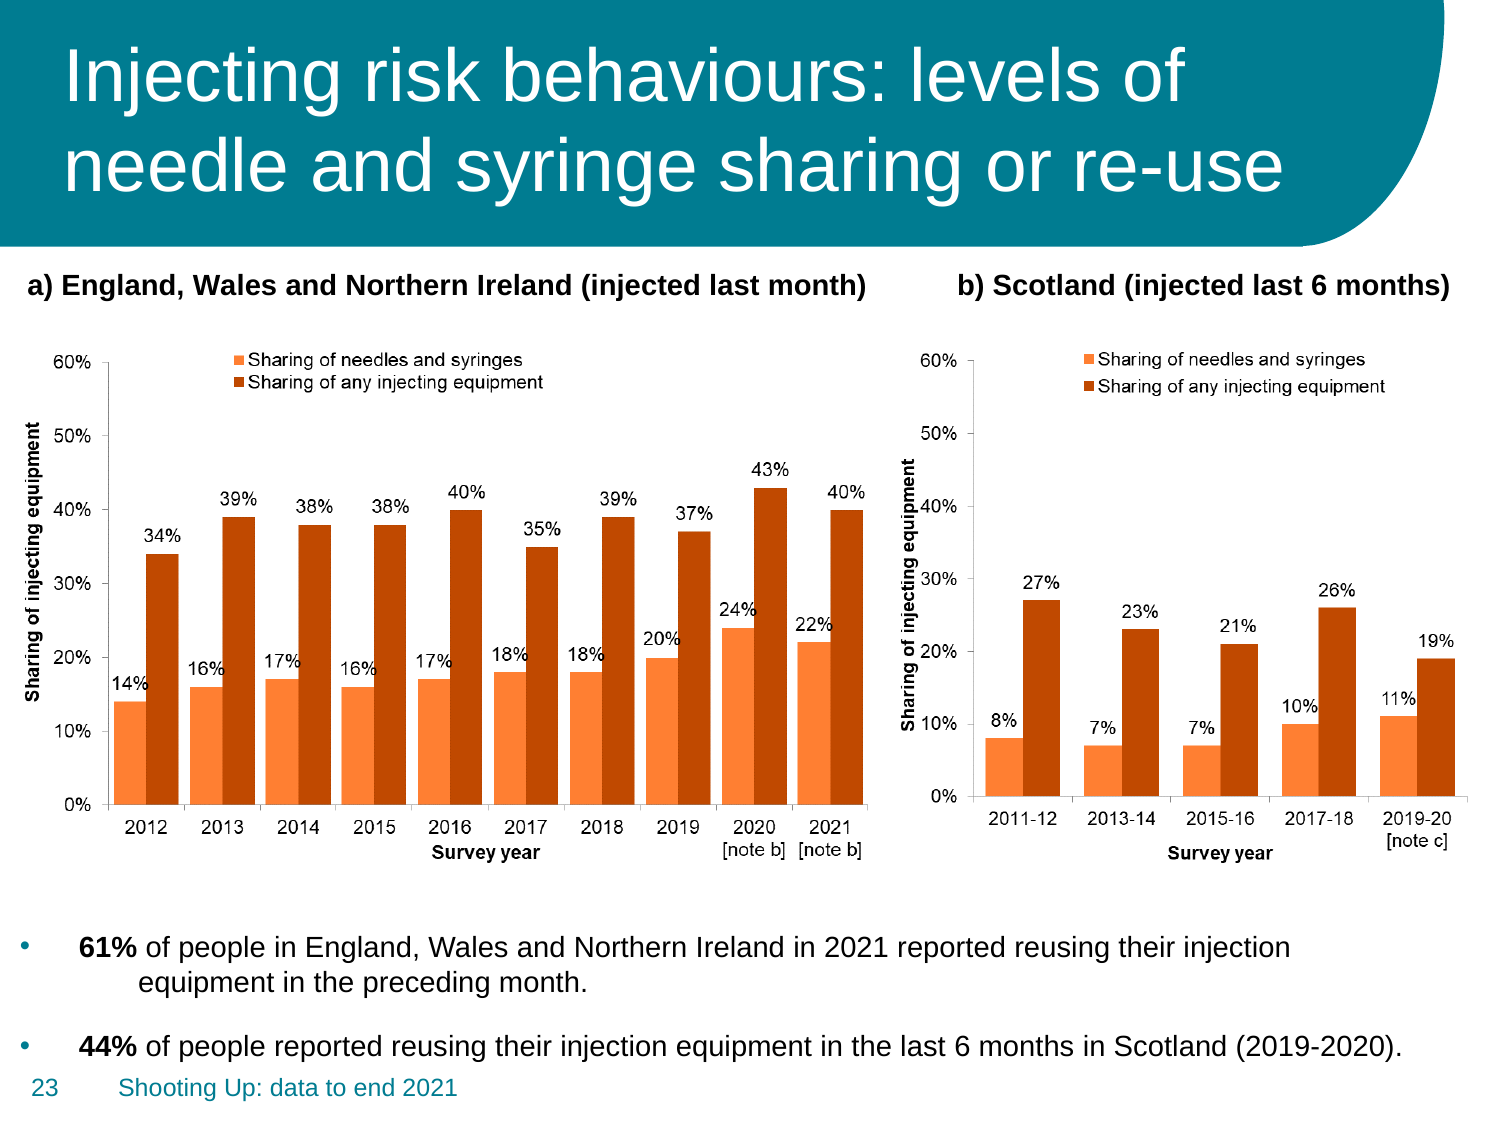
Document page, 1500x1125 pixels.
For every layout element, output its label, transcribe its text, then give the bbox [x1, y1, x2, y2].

text_box b) Scotland (injected last 6 months) [945, 260, 1500, 308]
text_box [16, 1056, 90, 1117]
text_box 61% of people in England, Wales and Northern Ireland in 2021 reported reusing their injection equipment in the preceding month. 44% of people reported reusing their injection equipment in the last 6 months in Scotland (2019-2020). [4, 920, 1433, 1072]
text_box Shooting Up: data to end 2021 [103, 1056, 1335, 1116]
picture [16, 339, 877, 875]
text_box a) England, Wales and Northern Ireland (injected last month) [16, 260, 901, 308]
title Injecting risk behaviours: levels of needle and syringe sharing or re-use [52, 20, 1351, 214]
picture [893, 339, 1473, 865]
